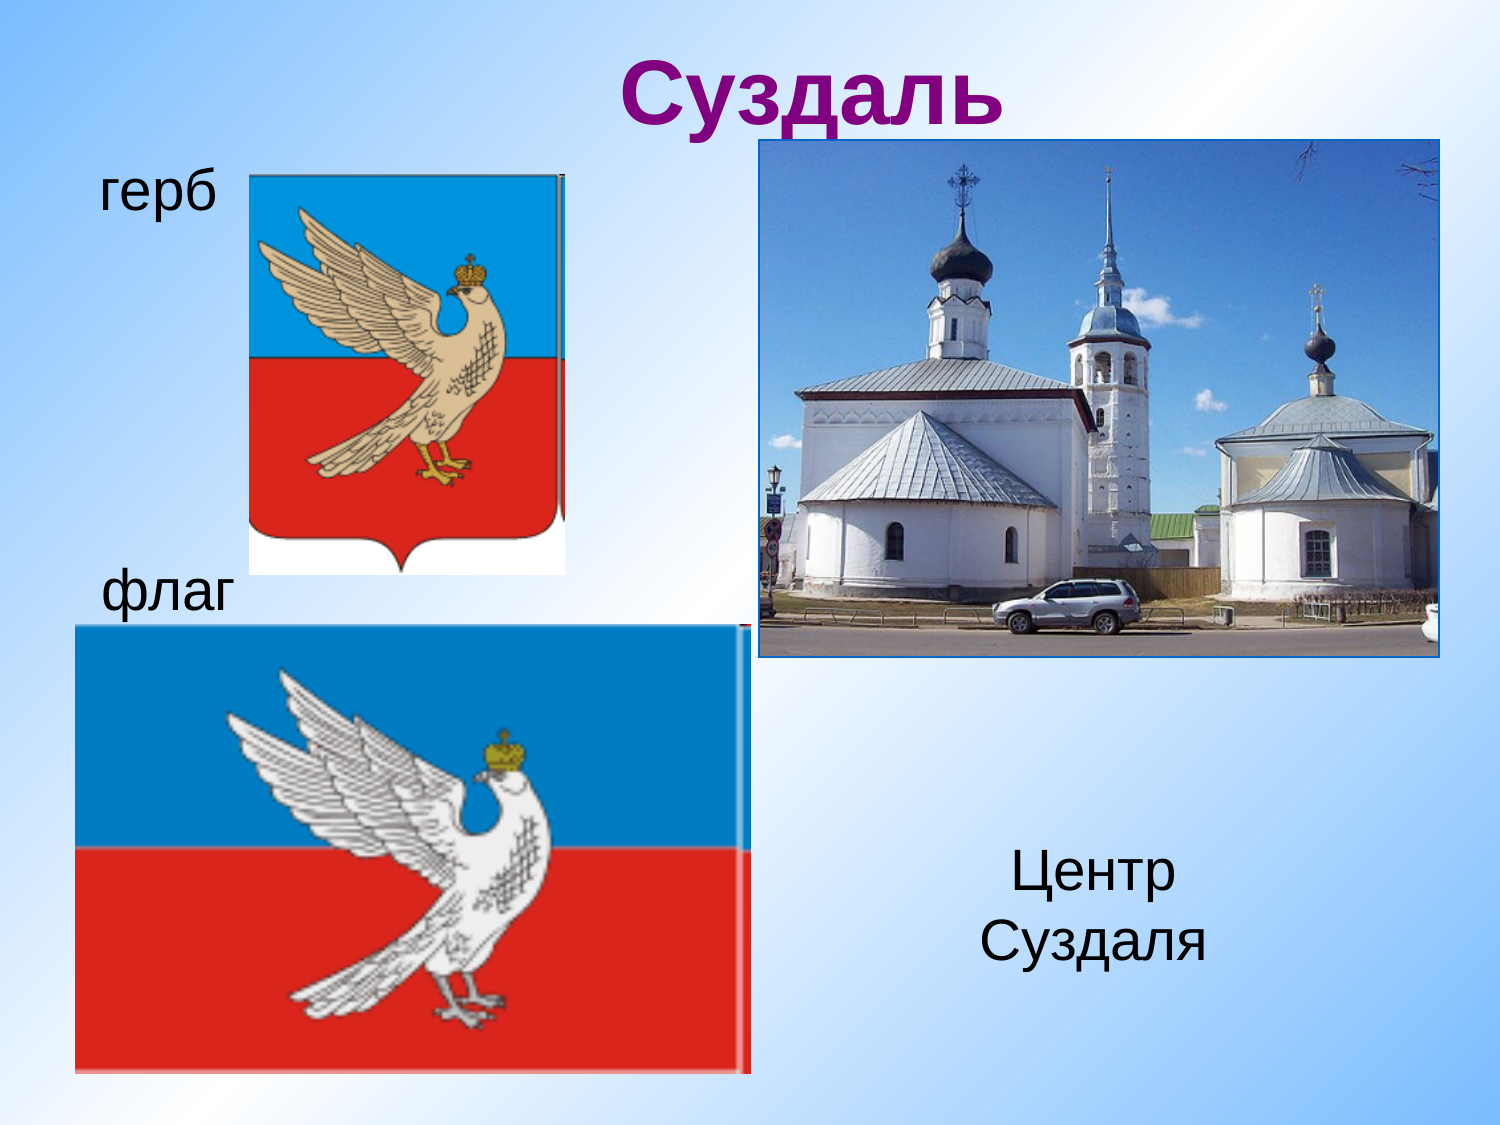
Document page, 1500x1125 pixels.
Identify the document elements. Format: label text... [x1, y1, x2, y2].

text_box флаг [37, 537, 300, 638]
picture [75, 624, 751, 1074]
picture [759, 140, 1439, 657]
text_box Центр Суздаля [875, 825, 1313, 980]
text_box герб [50, 137, 268, 237]
title Суздаль [549, 0, 1075, 175]
picture [249, 174, 565, 575]
